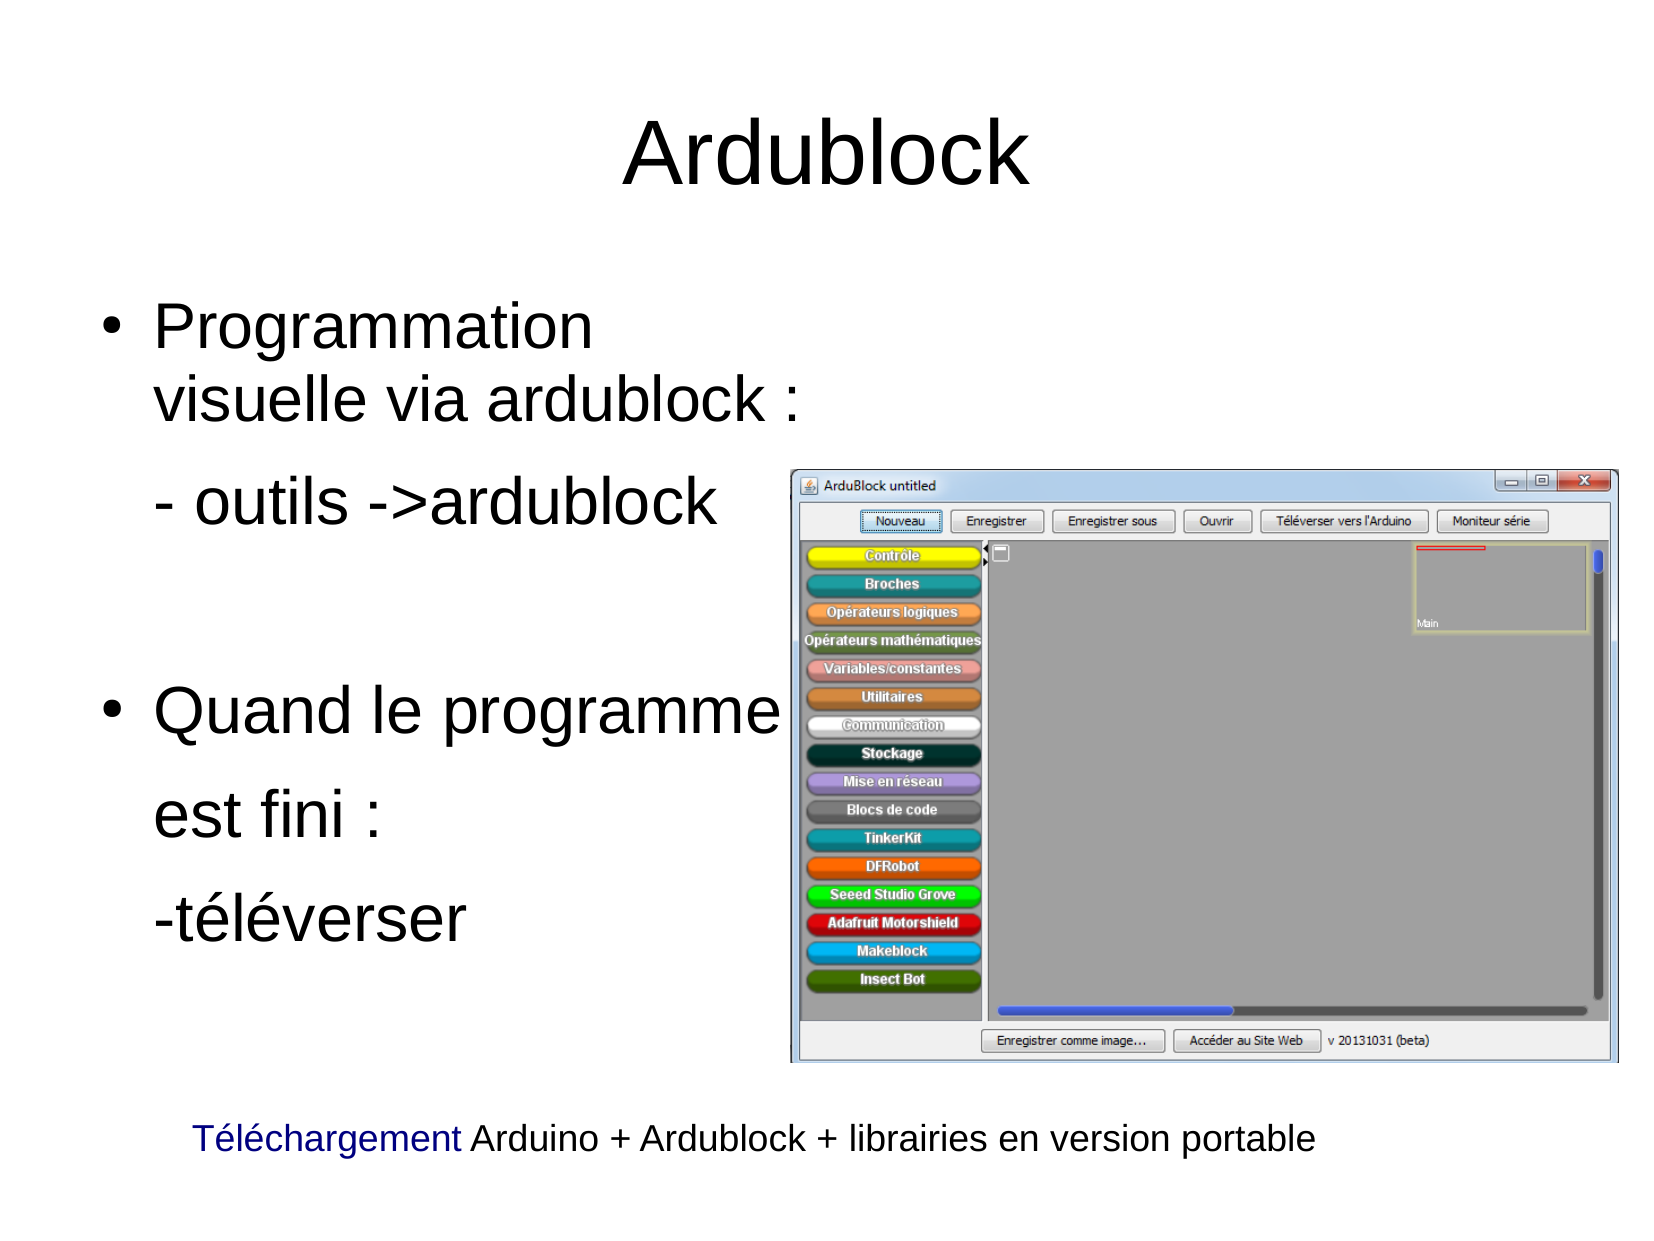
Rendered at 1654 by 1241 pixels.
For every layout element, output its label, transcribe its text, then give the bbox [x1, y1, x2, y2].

picture [790, 469, 1619, 1063]
text_box Téléchargement Arduino + Ardublock + librairies en version portable [177, 1110, 1430, 1168]
list Programmation visuelle via ardublock : - outils ->ardublock Quand le programme est fini : -téléverser [82, 290, 809, 1010]
title Ardublock [82, 49, 1571, 257]
